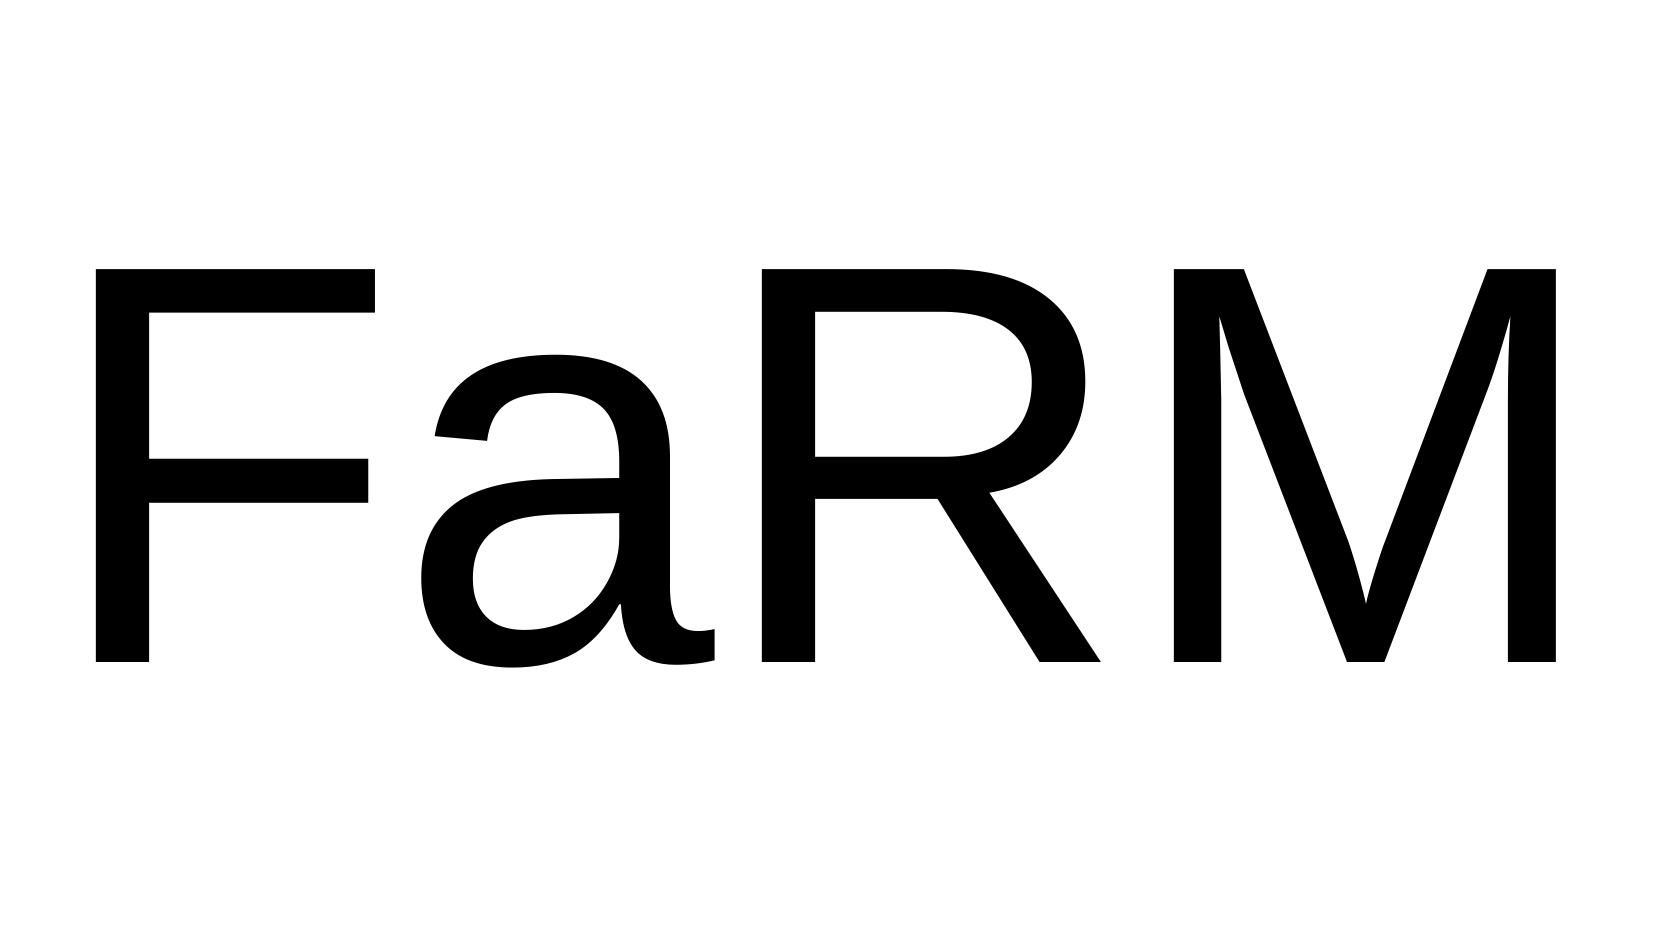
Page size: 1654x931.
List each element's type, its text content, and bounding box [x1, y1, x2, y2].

subtitle FaRM [0, 0, 1654, 931]
